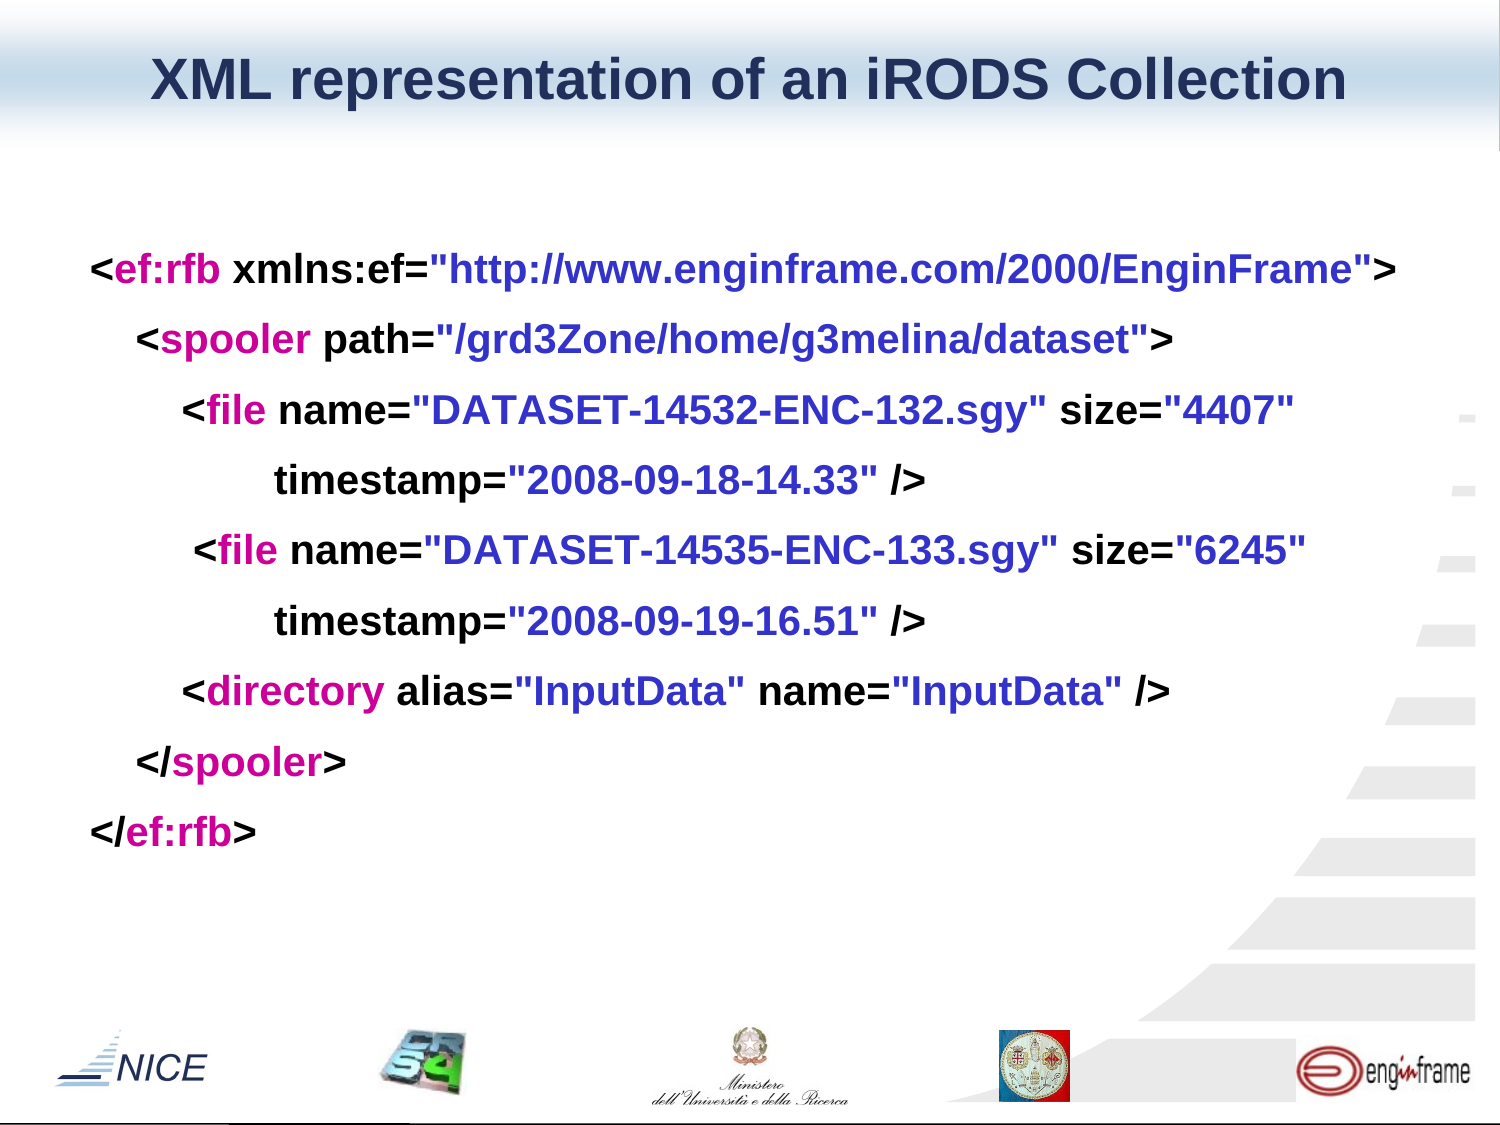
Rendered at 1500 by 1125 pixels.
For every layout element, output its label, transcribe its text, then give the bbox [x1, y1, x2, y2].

picture [999, 1092, 1011, 1102]
picture [377, 1028, 467, 1096]
picture [999, 1030, 1070, 1102]
text_box XML representation of an iRODS Collection [1, 1, 1499, 152]
picture [1296, 1035, 1477, 1104]
text_box <ef:rfb xmlns:ef="http://www.enginframe.com/2000/EnginFrame"> <spooler path="/grd3Zone/home/g3melina/dataset"> <file name="DATASET-14532-ENC-132.sgy" size="4407" timestamp="2008-09-18-14.33" /> <file name="DATASET-14535-ENC-133.sgy" size="6245" timestamp="2008-09-19-16.51" /> <directory alias="InputData" name="InputData" /> </spooler> </ef:rfb> [74, 224, 1426, 863]
picture [0, 0, 1500, 153]
picture [652, 1027, 848, 1105]
